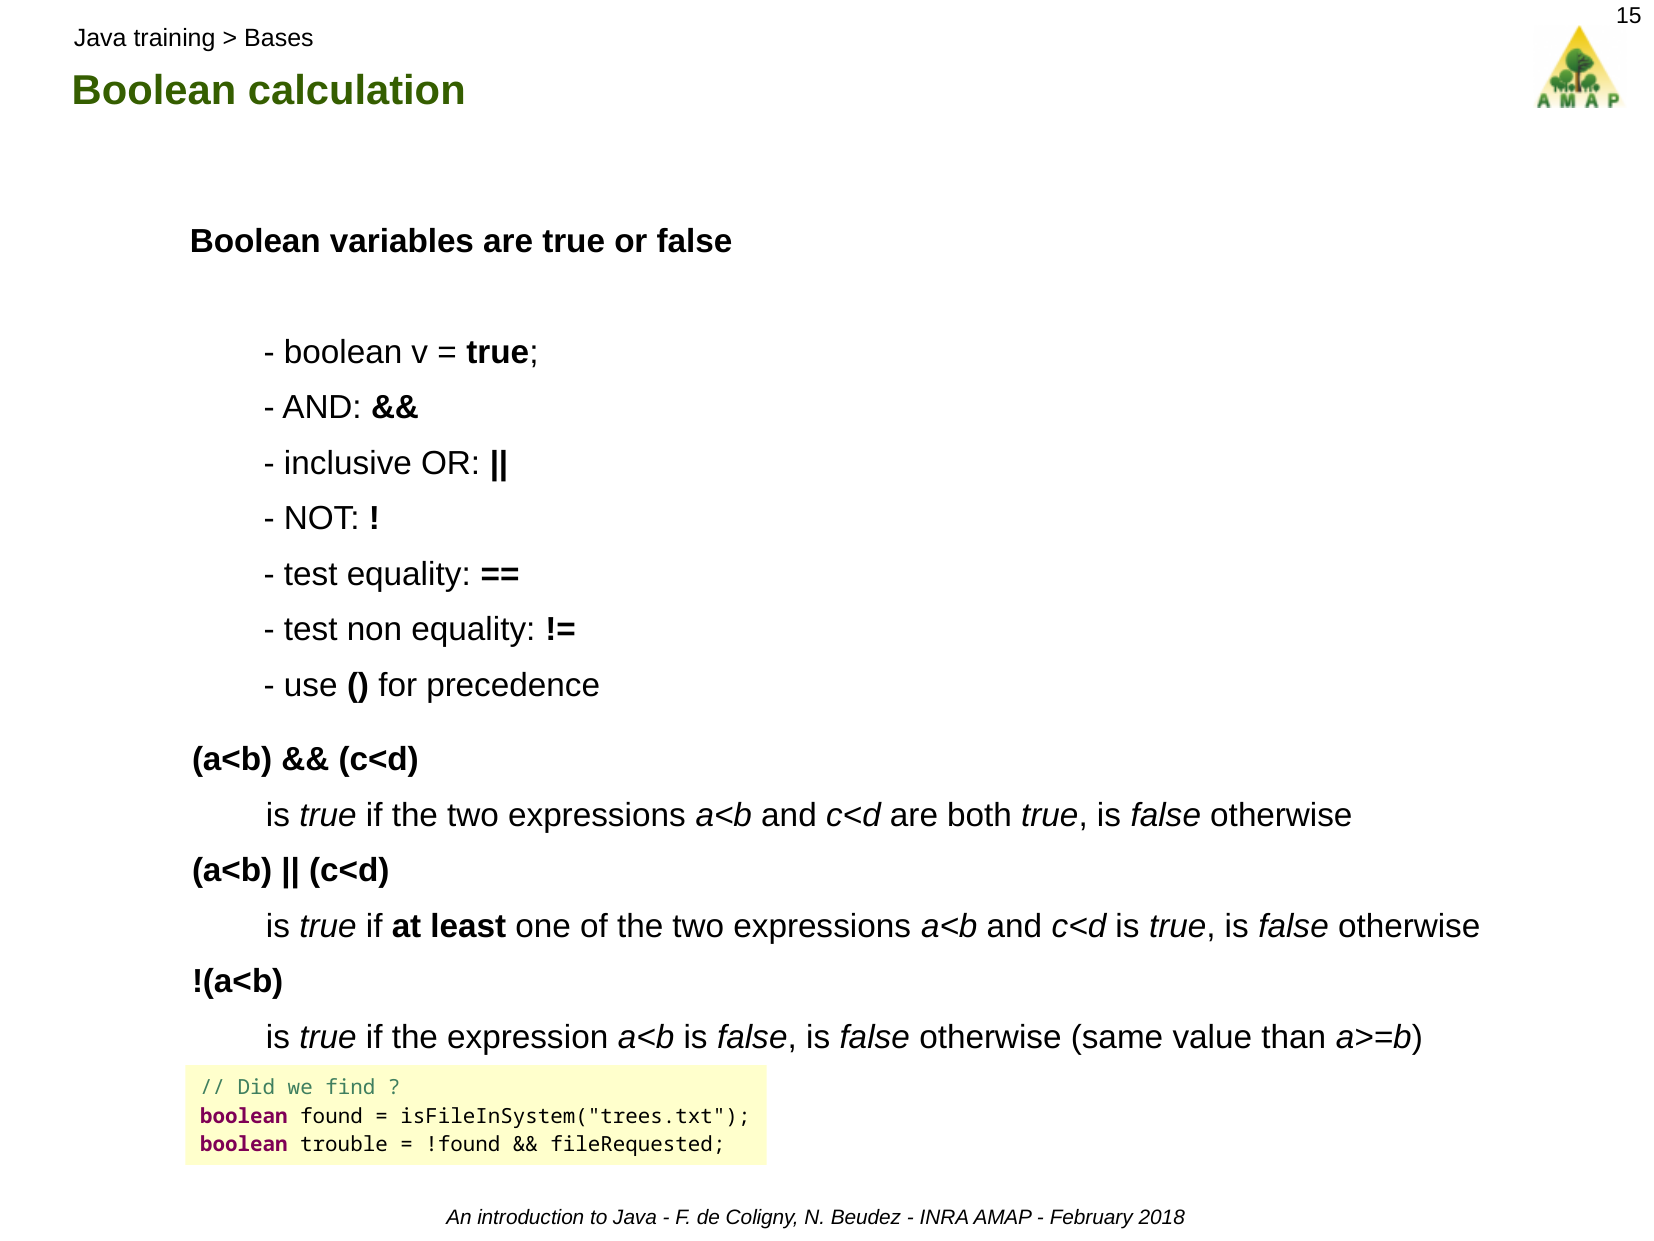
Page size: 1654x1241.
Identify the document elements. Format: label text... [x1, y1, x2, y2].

text_box Java training > Bases [59, 16, 1004, 60]
text_box (a<b) && (c<d) is true if the two expressions a<b and c<d are both true, is false otherwise (a<b) || (c<d) is true if at least one of the two expressions a<b and c<d is true, is false otherwise !(a<b) is true if the expression a<b is false, is false otherwise (same value than a>=b) [177, 715, 1527, 1063]
text_box Boolean variables are true or false - boolean v = true; - AND: && - inclusive OR: || - NOT: ! - test equality: == - test non equality: != - use () for precedence [175, 196, 1628, 711]
text_box Boolean calculation [56, 59, 1120, 121]
text_box // Did we find ? boolean found = isFileInSystem("trees.txt"); boolean trouble = !found && fileRequested; [185, 1065, 767, 1153]
picture [1533, 25, 1627, 108]
